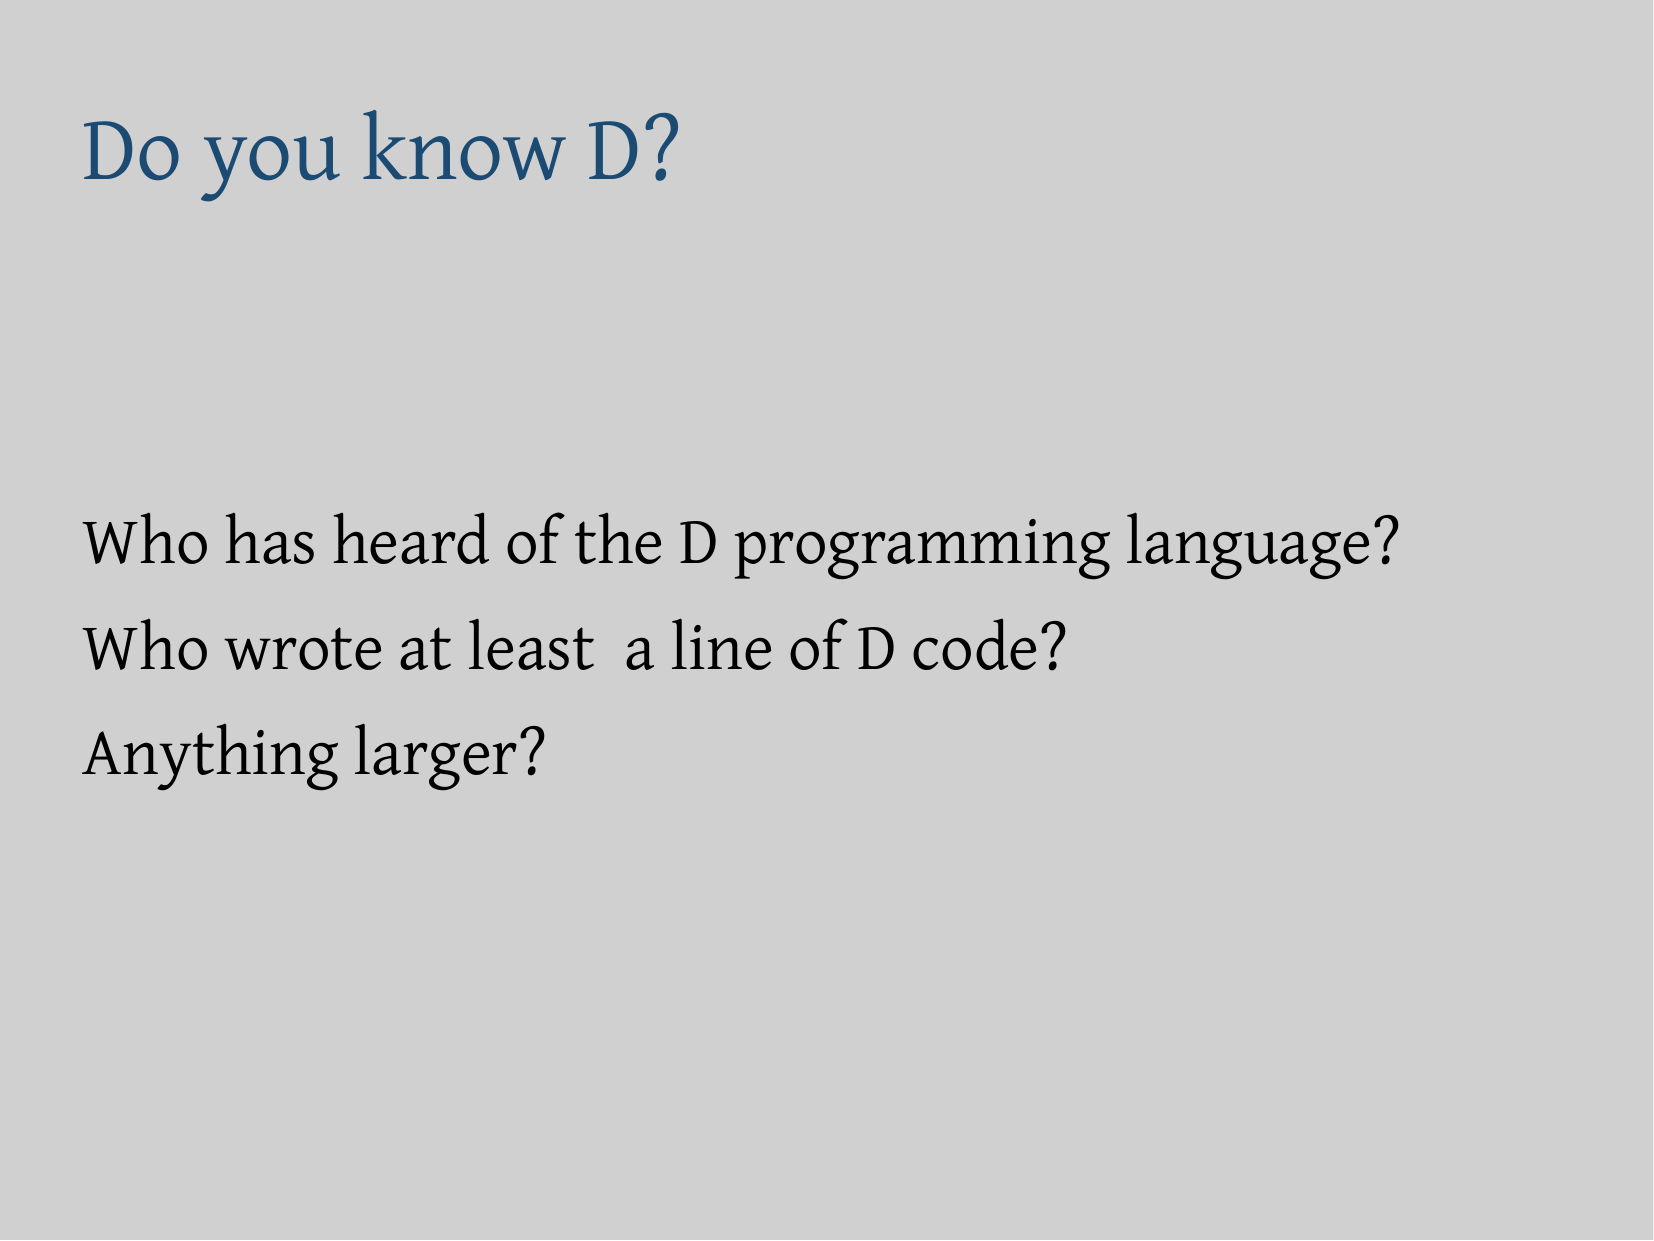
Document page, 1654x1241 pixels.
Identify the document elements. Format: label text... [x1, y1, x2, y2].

title Do you know D? [82, 49, 1571, 257]
list Who has heard of the D programming language? Who wrote at least a line of D code? Anything larger? [82, 290, 1571, 1010]
